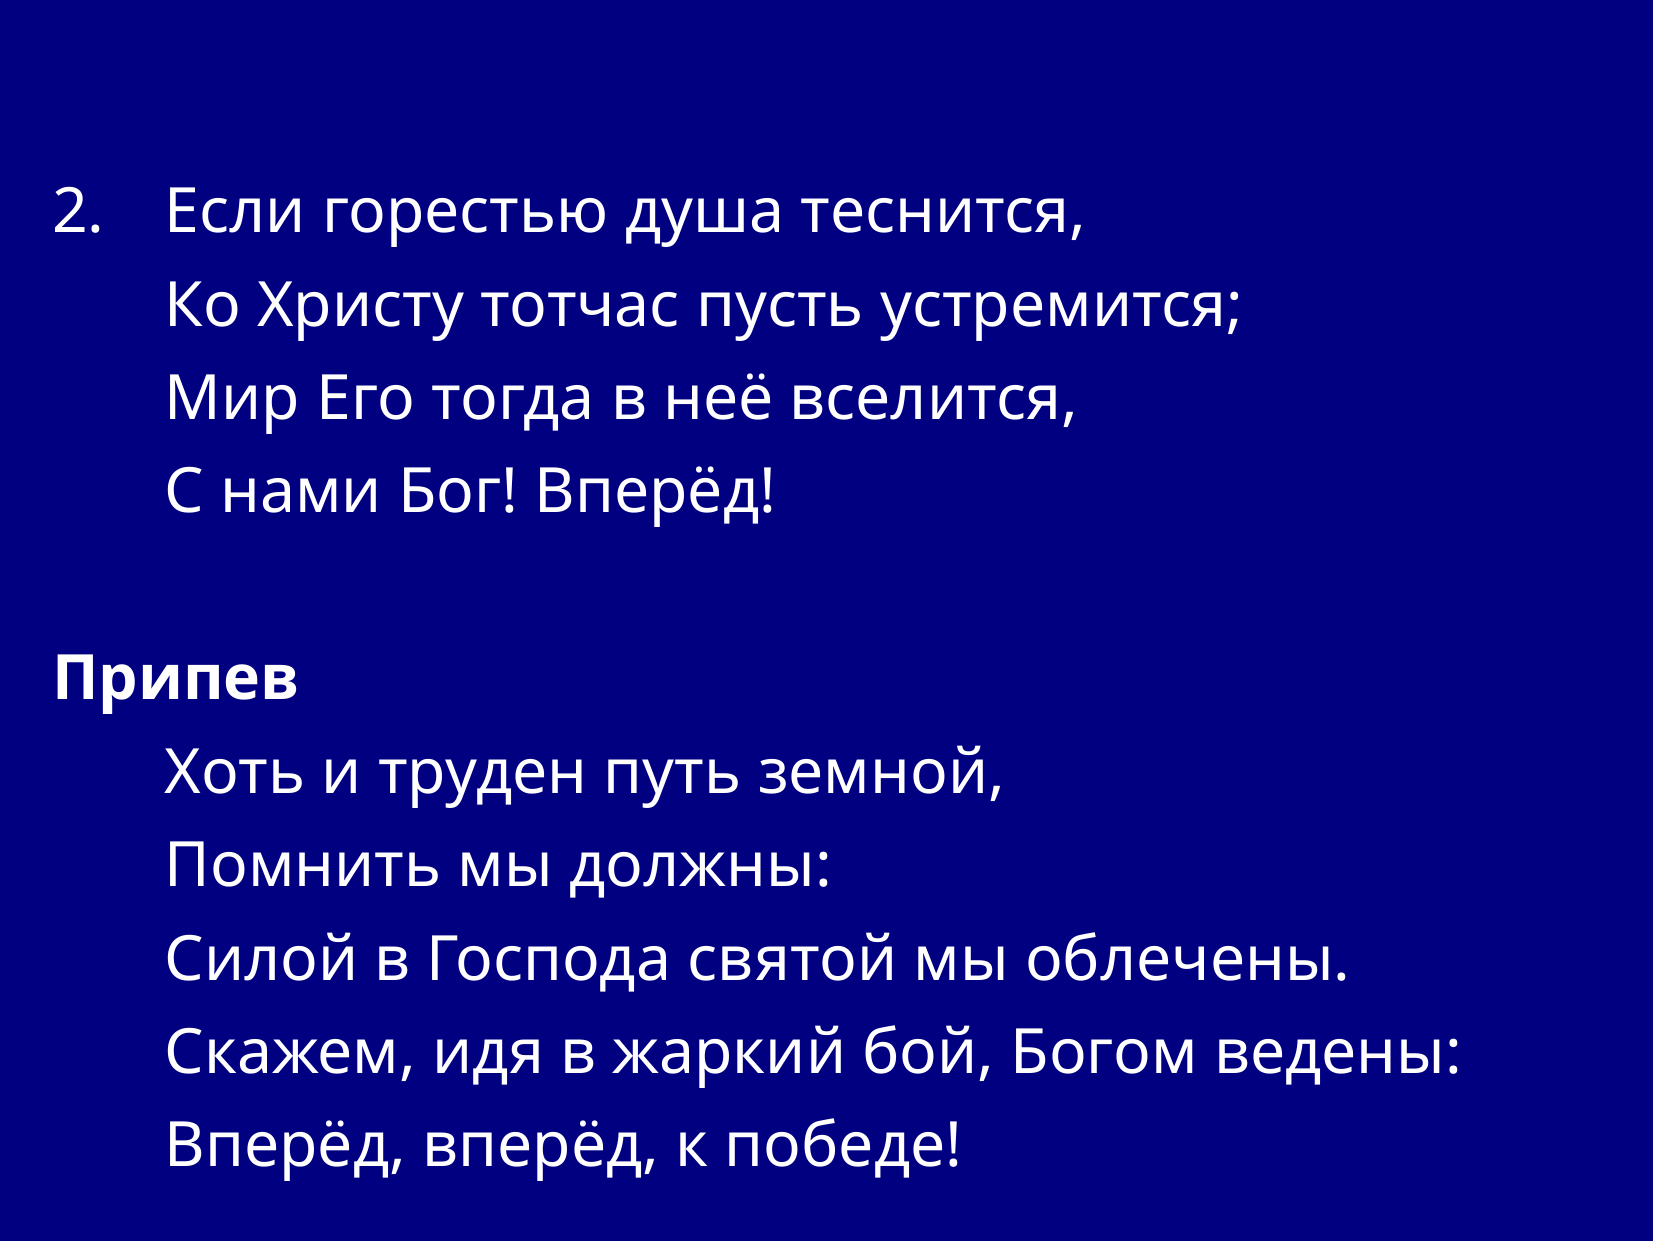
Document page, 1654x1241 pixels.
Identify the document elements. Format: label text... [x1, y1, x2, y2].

text_box 2. Если горестью душа теснится, Ко Христу тотчас пусть устремится; Мир Его тогда в неё вселится, С нами Бог! Вперёд! Припев Хоть и труден путь земной, Помнить мы должны: Силой в Господа святой мы облечены. Скажем, идя в жаркий бой, Богом ведены: Вперёд, вперёд, к победе! [37, 150, 1651, 1163]
